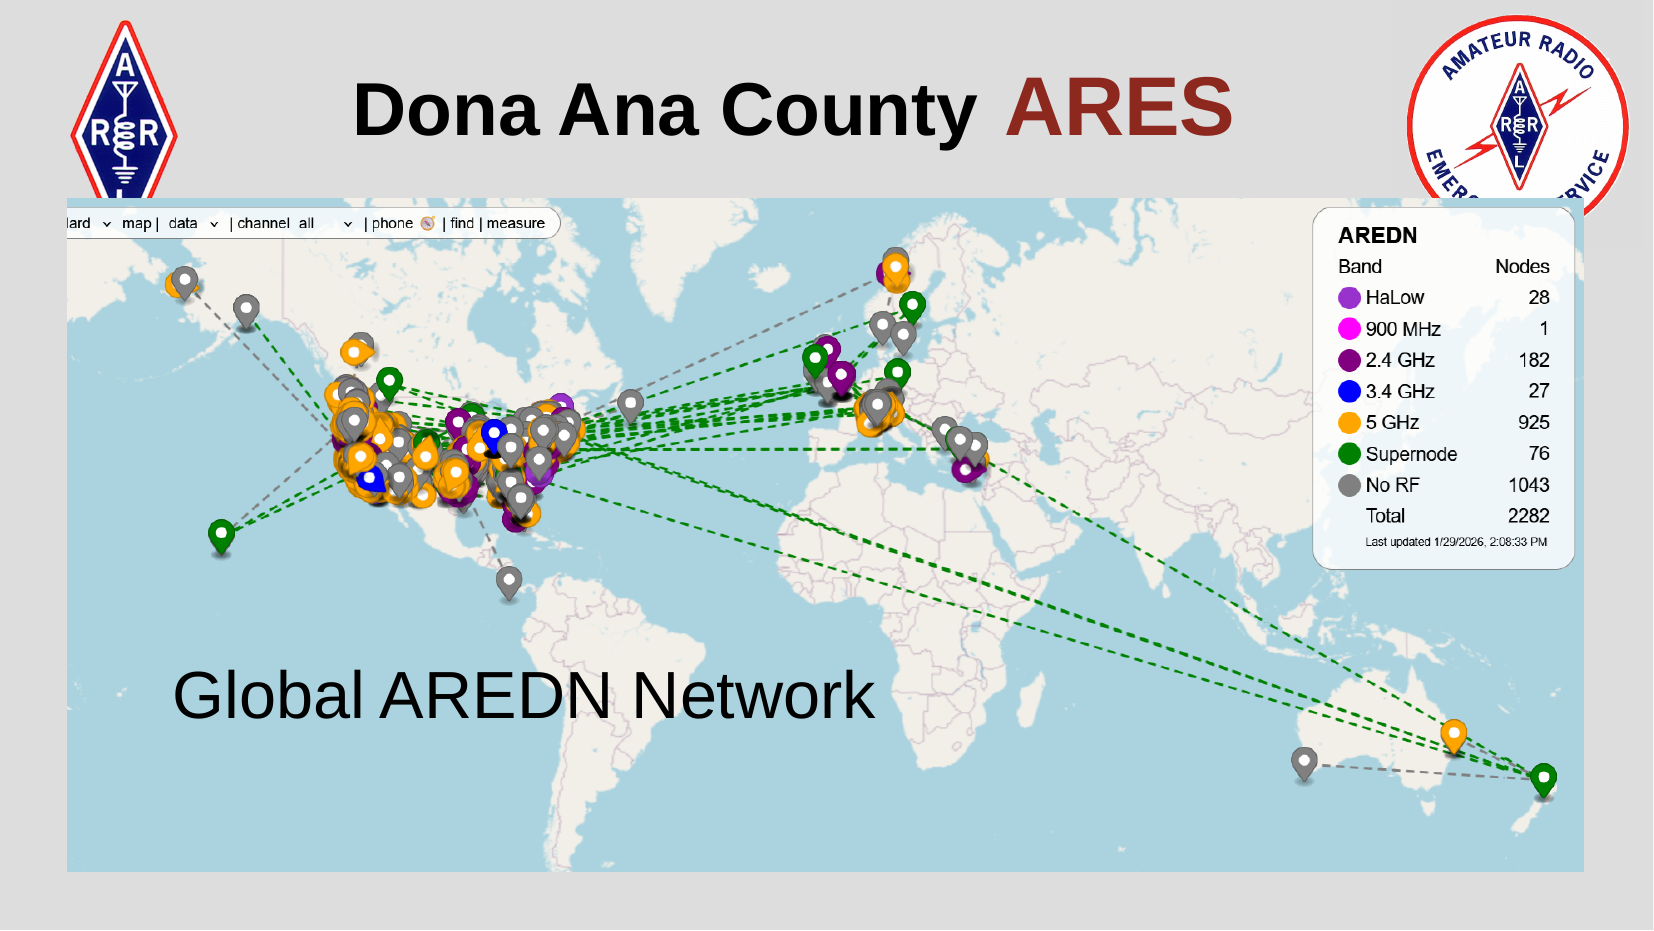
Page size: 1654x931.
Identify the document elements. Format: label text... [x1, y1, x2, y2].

subtitle Global AREDN Network [137, 651, 913, 814]
title Dona Ana County ARES [209, 20, 1390, 188]
picture [38, 0, 1643, 872]
